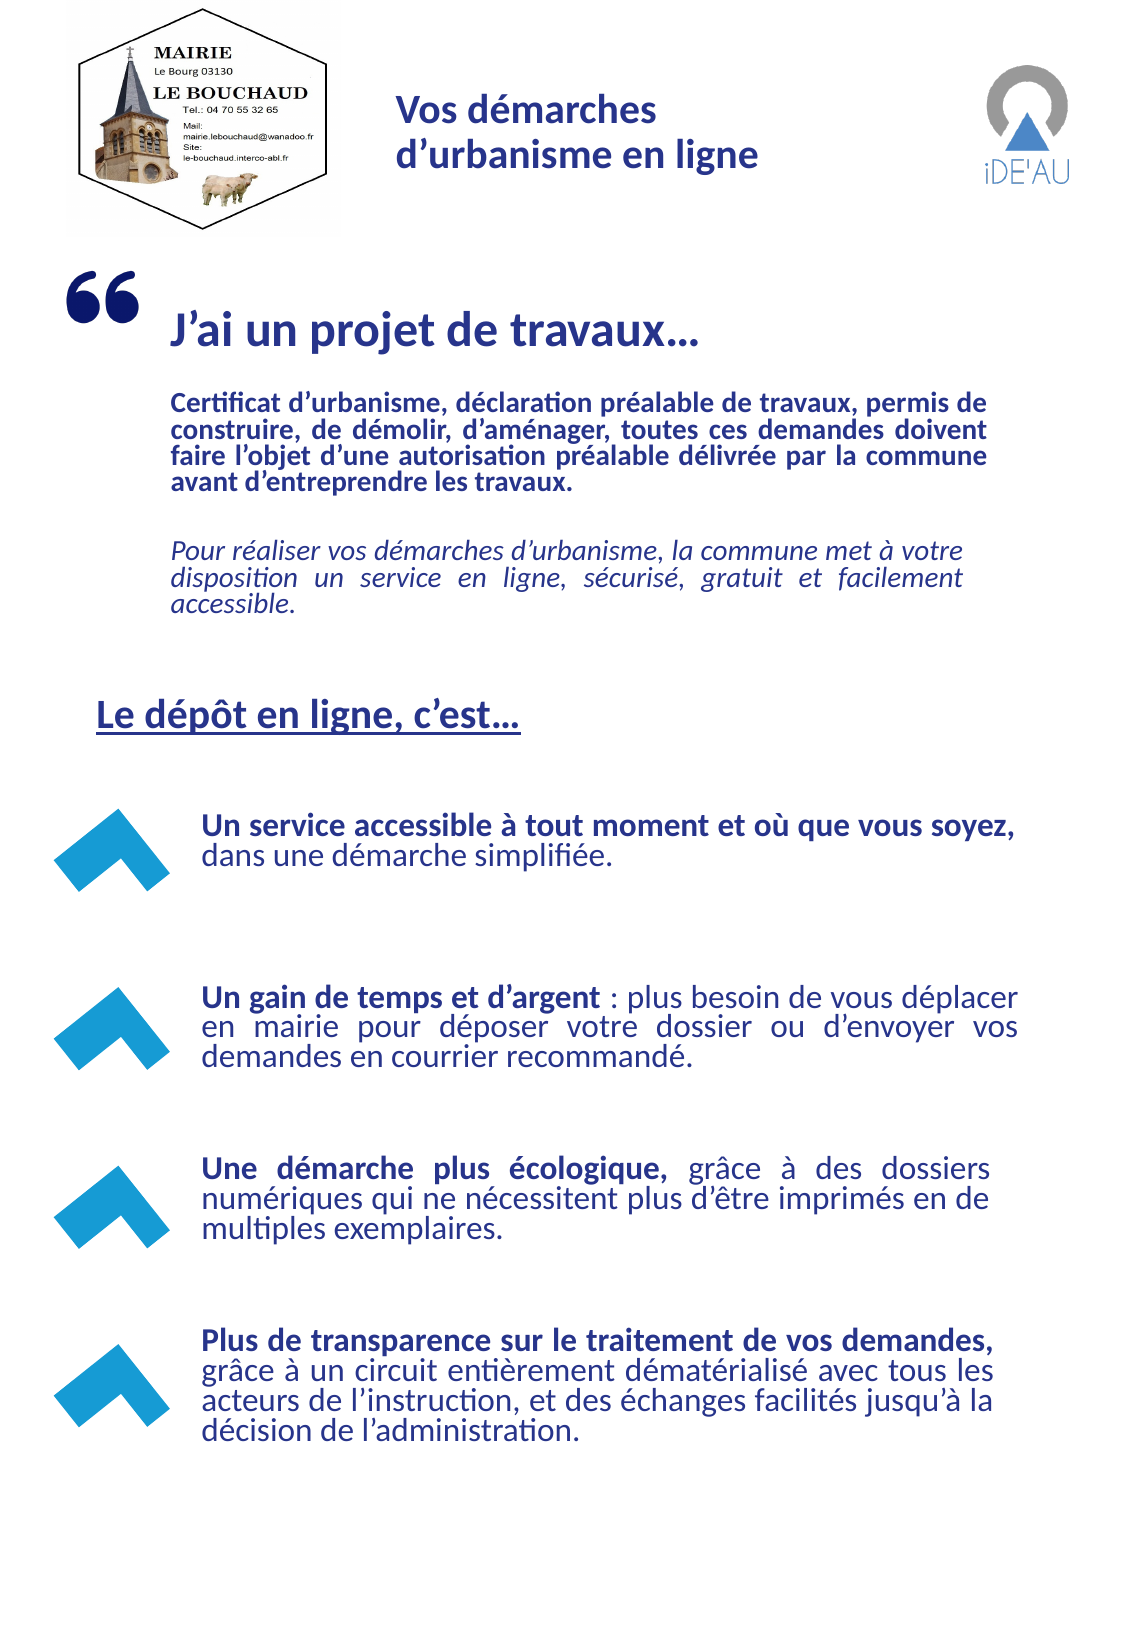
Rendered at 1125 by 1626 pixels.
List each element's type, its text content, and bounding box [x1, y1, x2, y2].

text_box Un gain de temps et d’argent : plus besoin de vous déplacer en mairie pour déposer votre dossier ou d’envoyer vos demandes en courrier recommandé. [186, 984, 1054, 1134]
text_box [53, 808, 170, 892]
picture [66, 260, 139, 333]
text_box J’ai un projet de travaux… [155, 258, 1035, 391]
text_box [53, 987, 170, 1071]
text_box Certificat d’urbanisme, déclaration préalable de travaux, permis de construire, de démolir, d’aménager, toutes ces demandes doivent faire l’objet d’une autorisation préalable délivrée par la commune avant d’entreprendre les travaux. [155, 391, 1035, 539]
text_box Le dépôt en ligne, c’est… [71, 643, 1054, 793]
text_box Un service accessible à tout moment et où que vous soyez, dans une démarche simplifiée. [186, 812, 1054, 962]
text_box [53, 1344, 170, 1428]
picture [66, 0, 341, 237]
title Vos démarches d’urbanisme en ligne [395, 59, 839, 207]
text_box Pour réaliser vos démarches d’urbanisme, la commune met à votre disposition un service en ligne, sécurisé, gratuit et facilement accessible. [155, 539, 1035, 643]
text_box [53, 1165, 170, 1249]
text_box Une démarche plus écologique, grâce à des dossiers numériques qui ne nécessitent plus d’être imprimés en de multiples exemplaires. [186, 1156, 1054, 1306]
text_box Plus de transparence sur le traitement de vos demandes, grâce à un circuit entièrement dématérialisé avec tous les acteurs de l’instruction, et des échanges facilités jusqu’à la décision de l’administration. [186, 1327, 1054, 1478]
